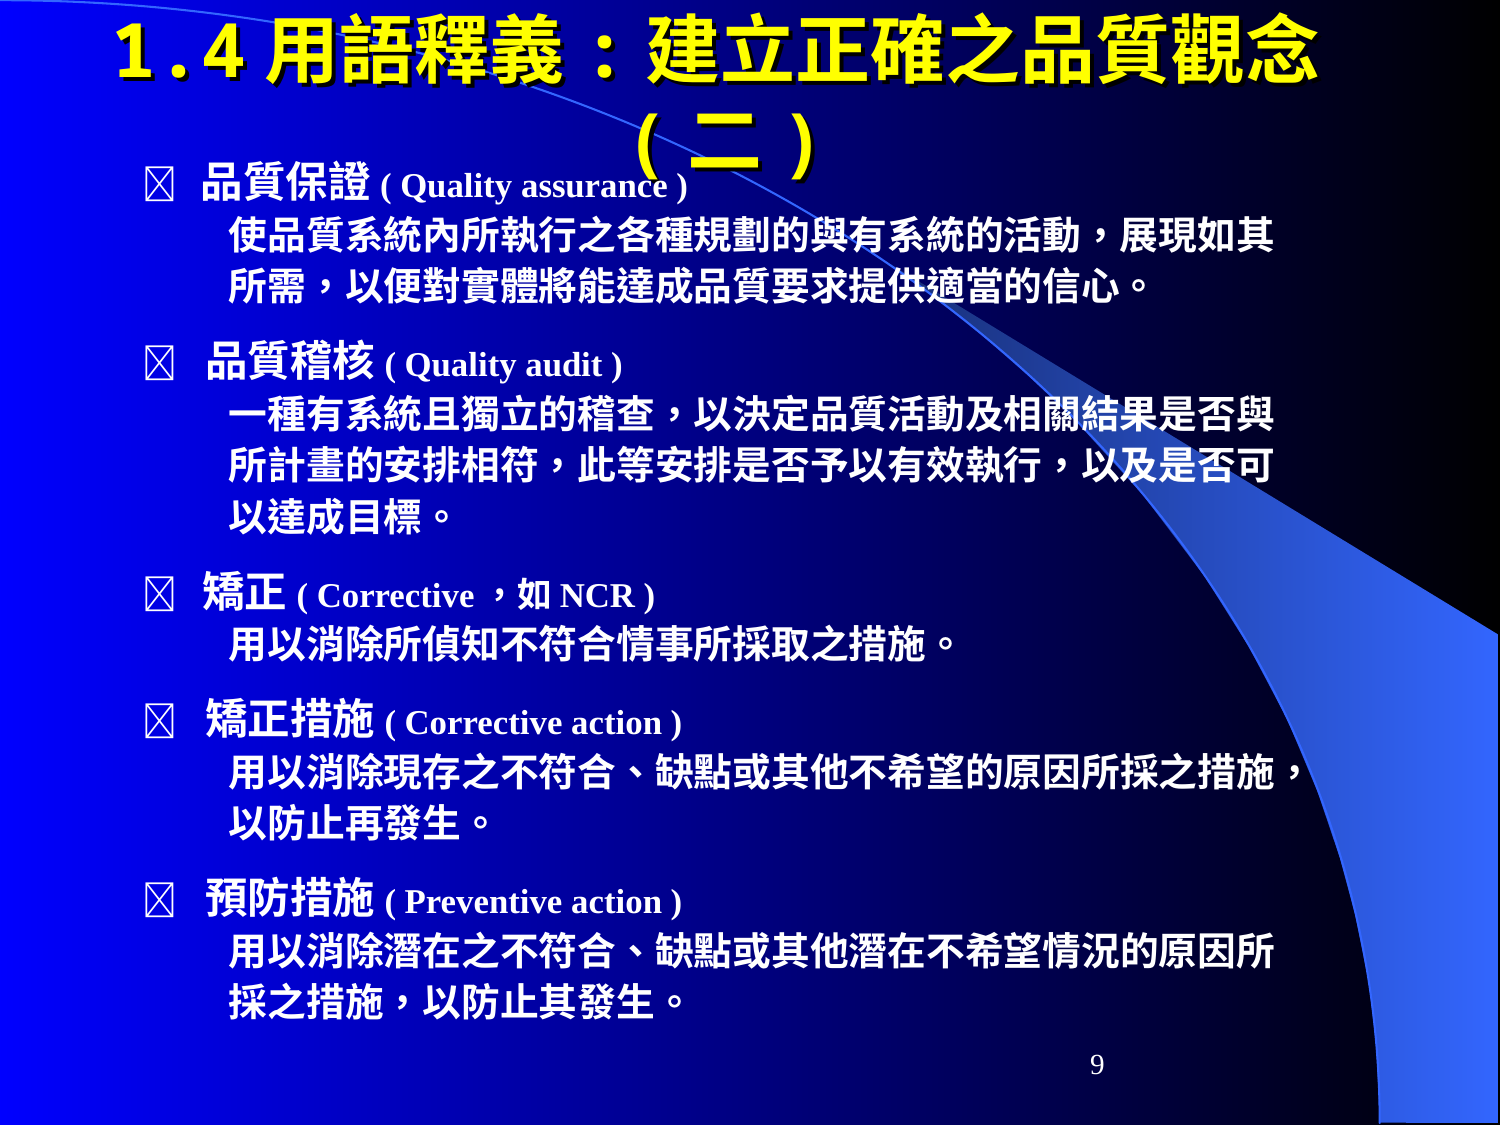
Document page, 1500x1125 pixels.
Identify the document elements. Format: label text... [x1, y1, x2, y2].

list  品質保證( Quality assurance ) 使品質系統內所執行之各種規劃的與有系統的活動，展現如其 所需，以便對實體將能達成品質要求提供適當的信心。  品質稽核( Quality audit ) 一種有系統且獨立的稽查，以決定品質活動及相關結果是否與 所計畫的安排相符，此等安排是否予以有效執行，以及是否可 以達成目標。  矯正( Corrective，如NCR ) 用以消除所偵知不符合情事所採取之措施。  矯正措施( Corrective action ) 用以消除現存之不符合、缺點或其他不希望的原因所採之措施， 以防止再發生。  預防措施( Preventive action ) 用以消除潛在之不符合、缺點或其他潛在不希望情況的原因所 採之措施，以防止其發生。 [75, 137, 1388, 1038]
text_box [1074, 1038, 1388, 1101]
title 1.4用語釋義:建立正確之品質觀念(二) [0, 0, 1450, 183]
